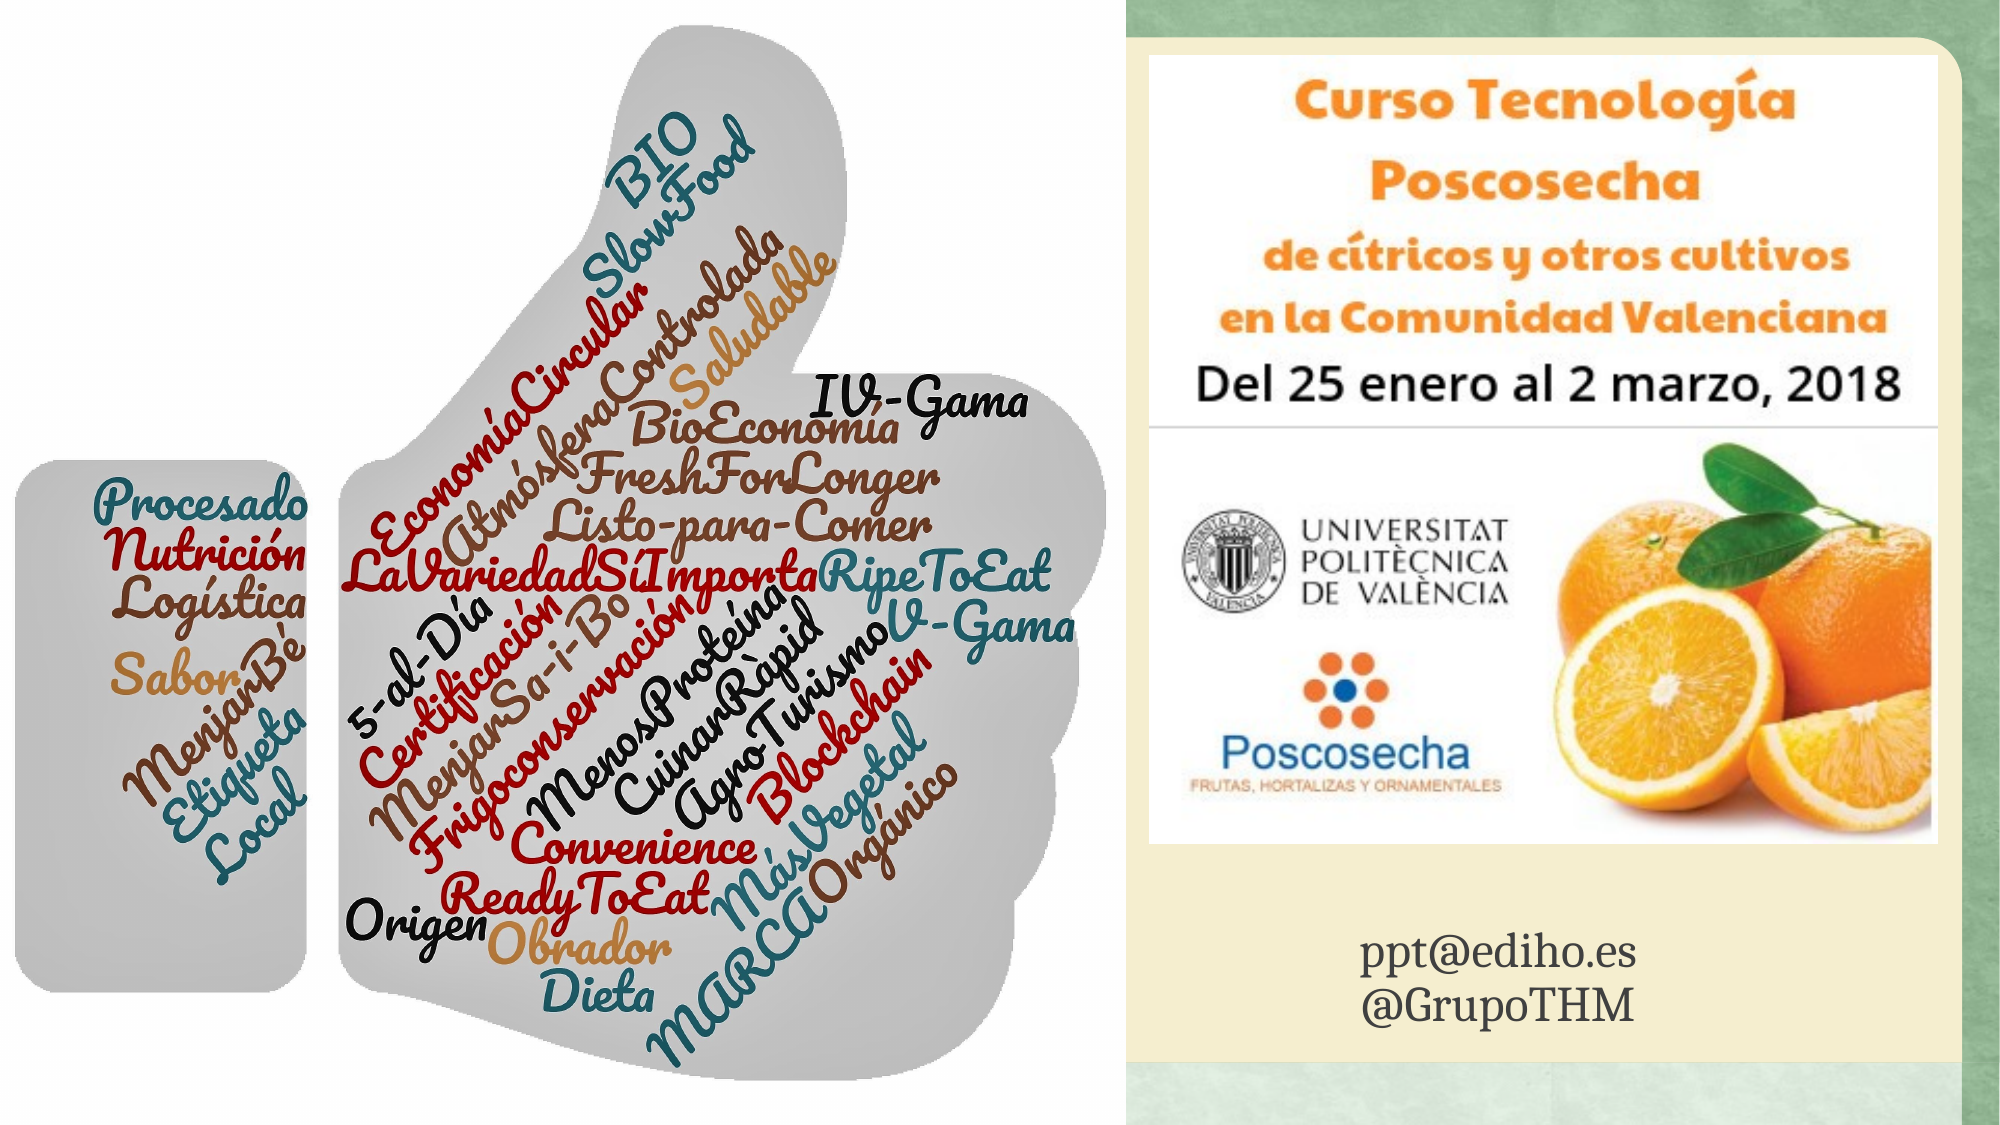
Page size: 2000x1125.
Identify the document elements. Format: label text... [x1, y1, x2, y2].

picture [1149, 55, 1938, 844]
title ppt@ediho.es @GrupoTHM [1126, 916, 1997, 1009]
picture [0, 0, 1126, 1125]
